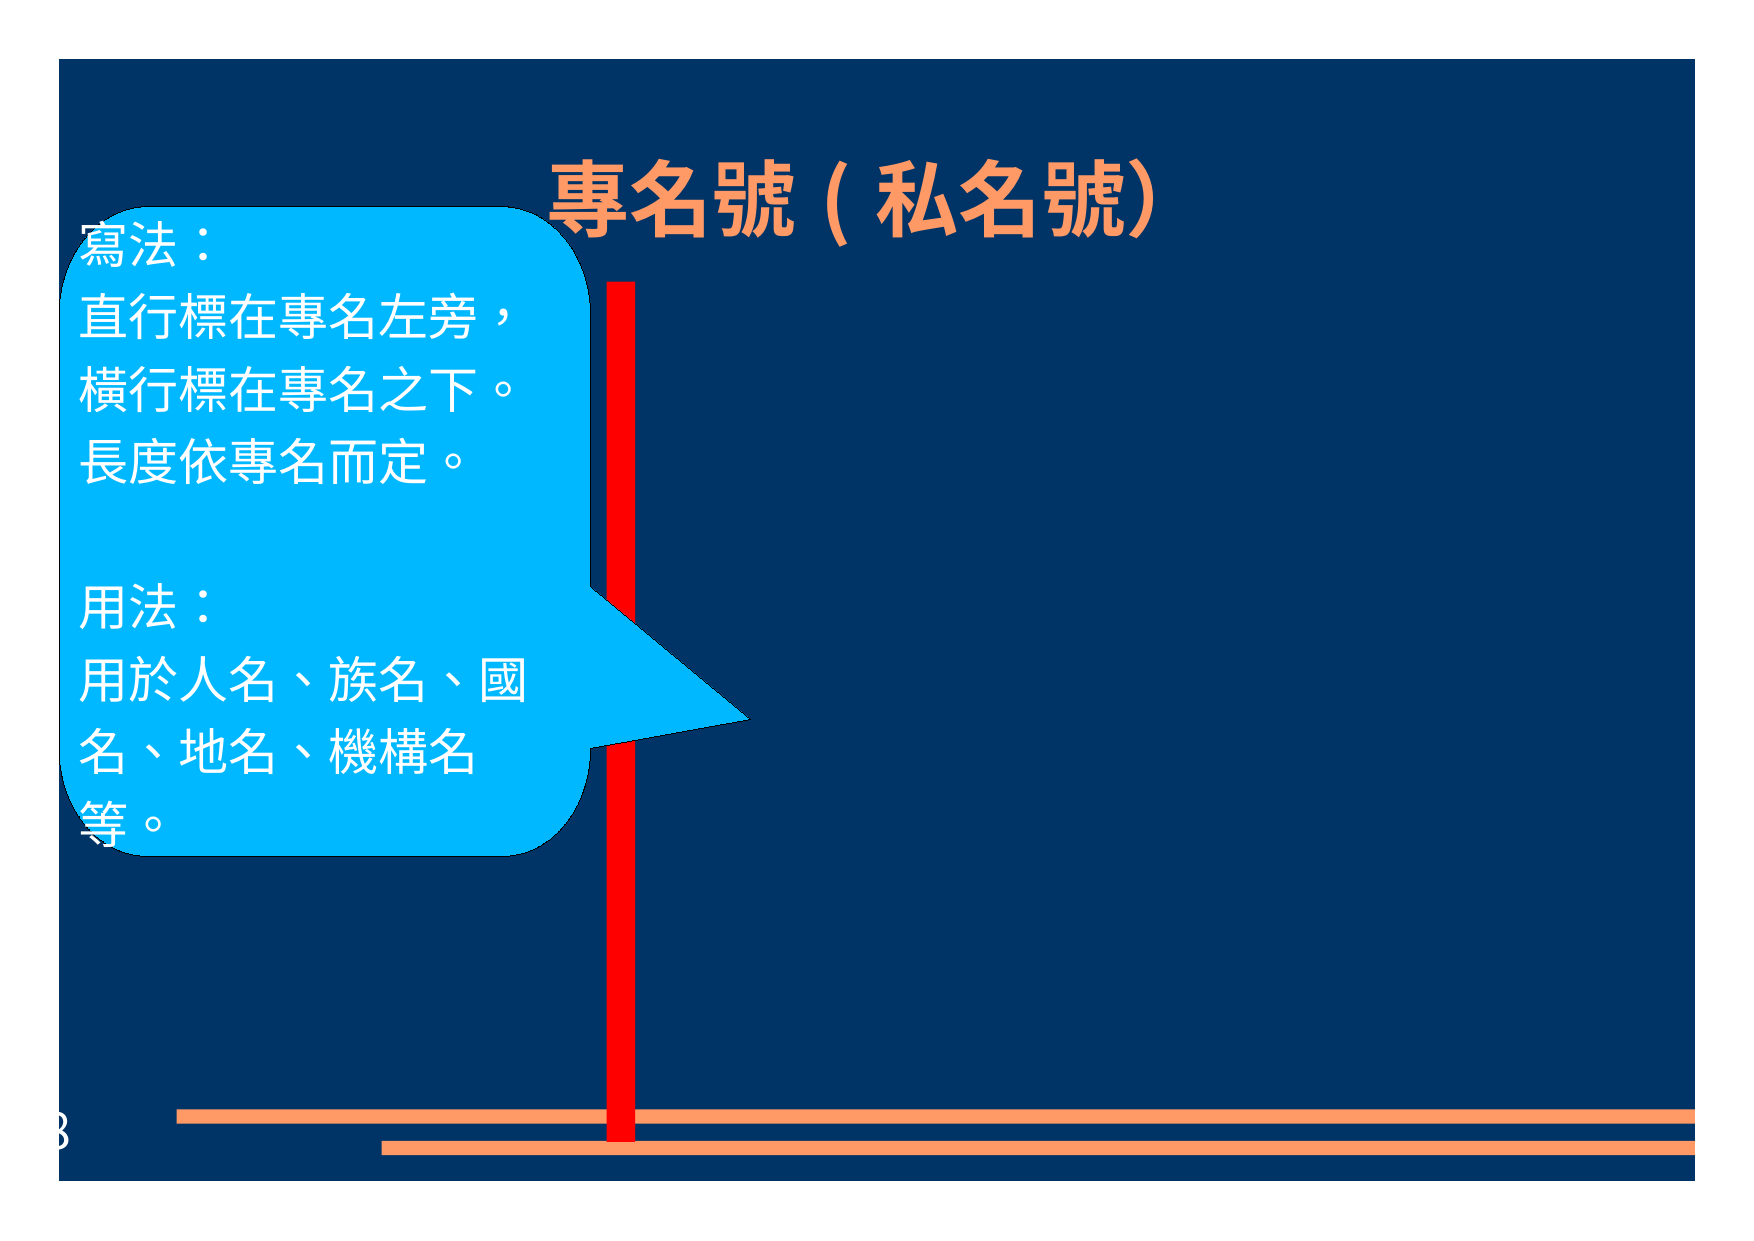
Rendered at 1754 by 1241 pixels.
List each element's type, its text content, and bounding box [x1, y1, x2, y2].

text_box 寫法： 直行標在專名左旁，橫行標在專名之下。長度依專名而定。 用法： 用於人名、族名、國名、地名、機構名等。 [59, 206, 751, 857]
title 專名號(私名號） [179, 100, 1577, 289]
text_box <編號> [126, 1091, 202, 1152]
picture [486, 265, 1270, 1142]
